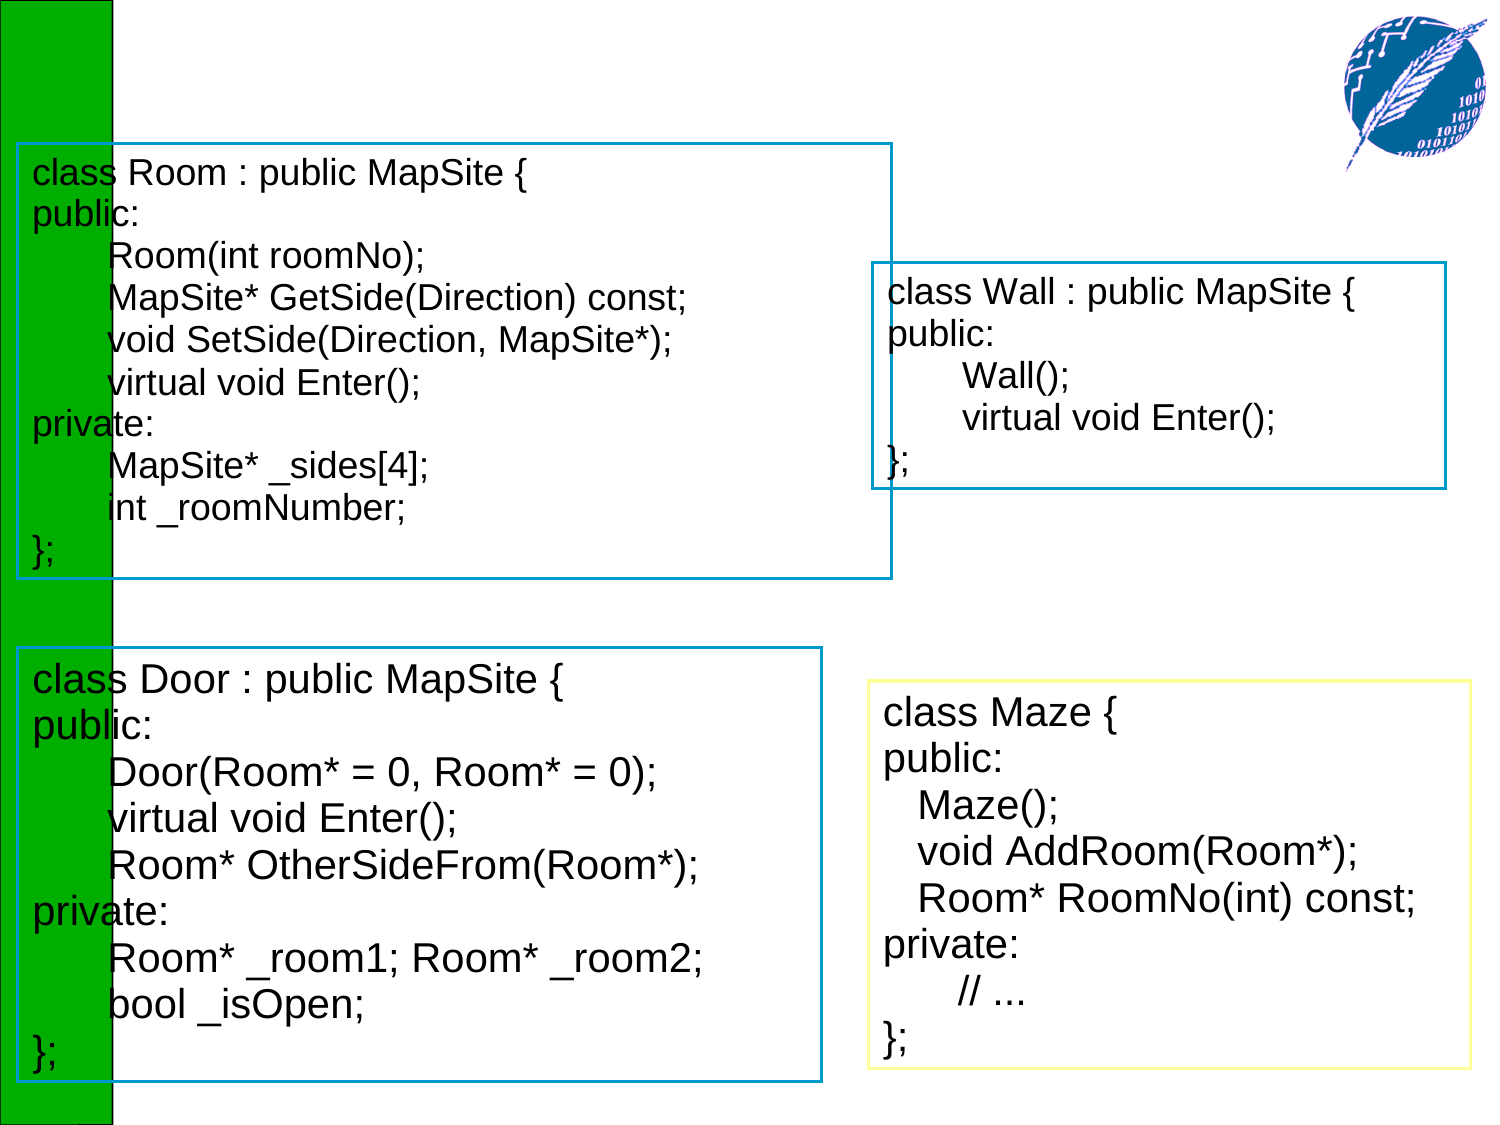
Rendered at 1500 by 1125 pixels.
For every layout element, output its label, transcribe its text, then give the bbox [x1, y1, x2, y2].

text_box class Wall : public MapSite { public: Wall(); virtual void Enter(); }; [872, 262, 1446, 489]
picture [1341, 15, 1488, 172]
text_box class Room : public MapSite { public: Room(int roomNo); MapSite* GetSide(Direction) const; void SetSide(Direction, MapSite*); virtual void Enter(); private: MapSite* _sides[4]; int _roomNumber; }; [17, 143, 892, 579]
text_box class Maze { public: Maze(); void AddRoom(Room*); Room* RoomNo(int) const; private: // ... }; [868, 681, 1471, 1069]
text_box class Door : public MapSite { public: Door(Room* = 0, Room* = 0); virtual void Enter(); Room* OtherSideFrom(Room*); private: Room* _room1; Room* _room2; bool _isOpen; }; [17, 647, 822, 1082]
